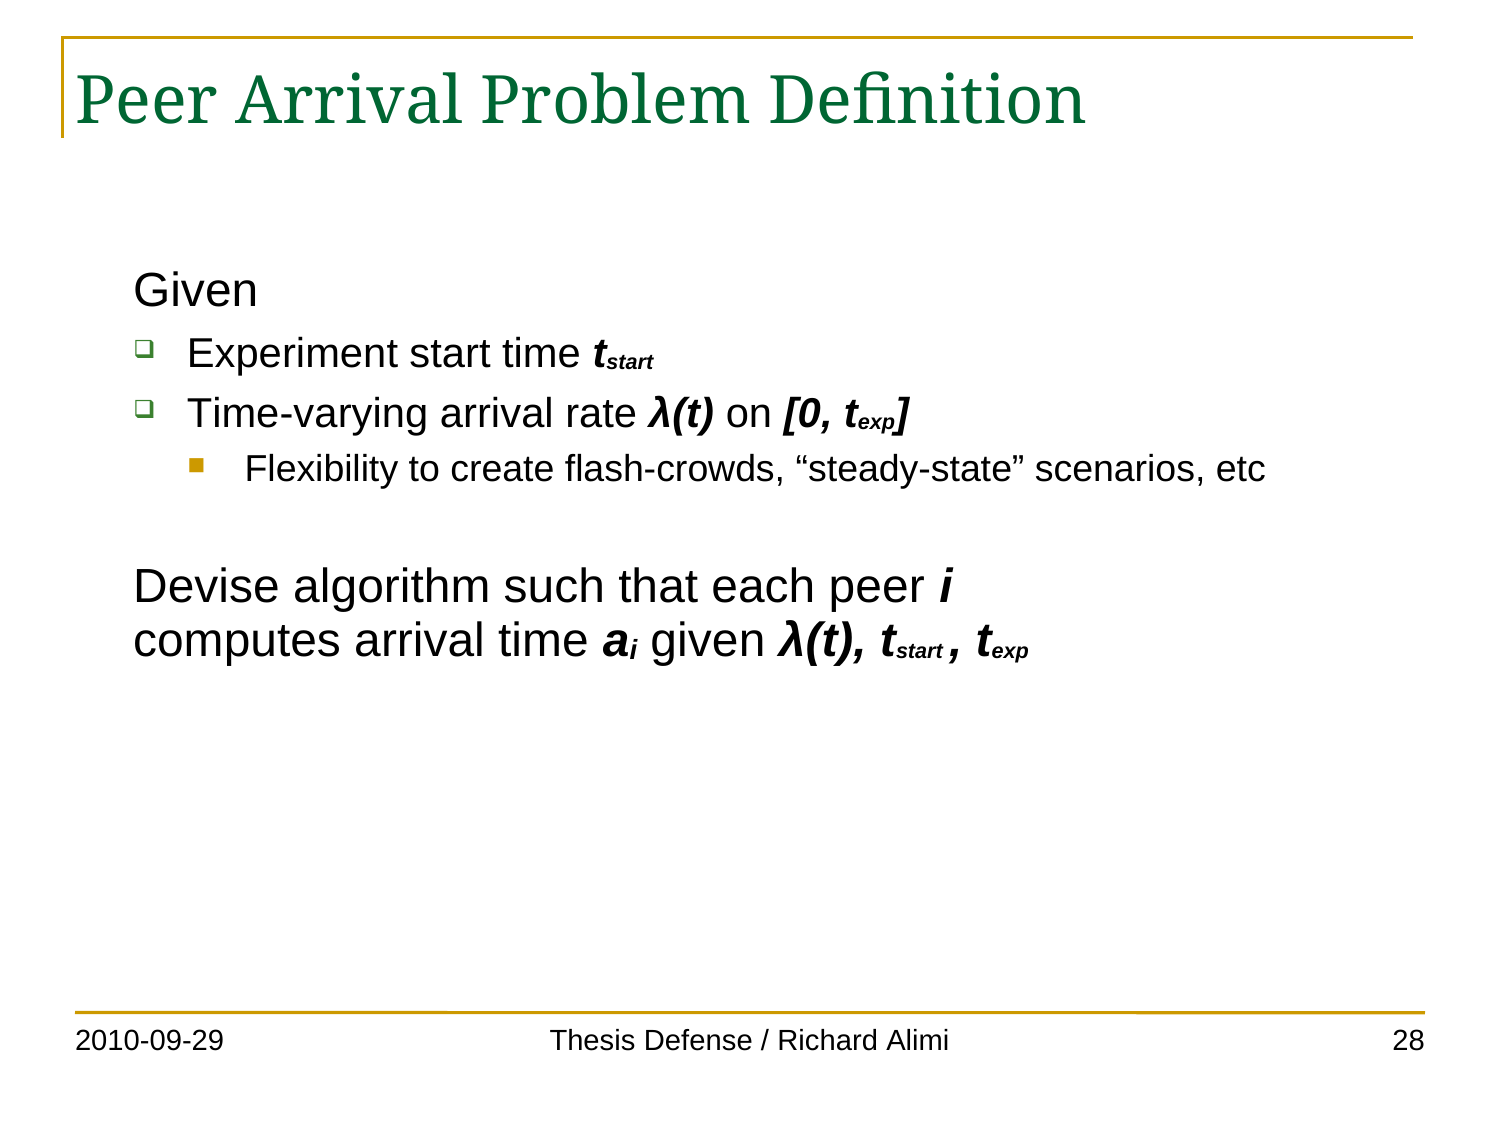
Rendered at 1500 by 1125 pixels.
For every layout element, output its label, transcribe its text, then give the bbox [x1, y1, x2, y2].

title Peer Arrival Problem Definition [75, 45, 1425, 151]
list Given Experiment start time tstart Time-varying arrival rate λ(t) on [0, texp] Flexibility to create flash-crowds, “steady-state” scenarios, etc Devise algorithm such that each peer i computes arrival time ai given λ(t), tstart , texp [77, 262, 1425, 1006]
